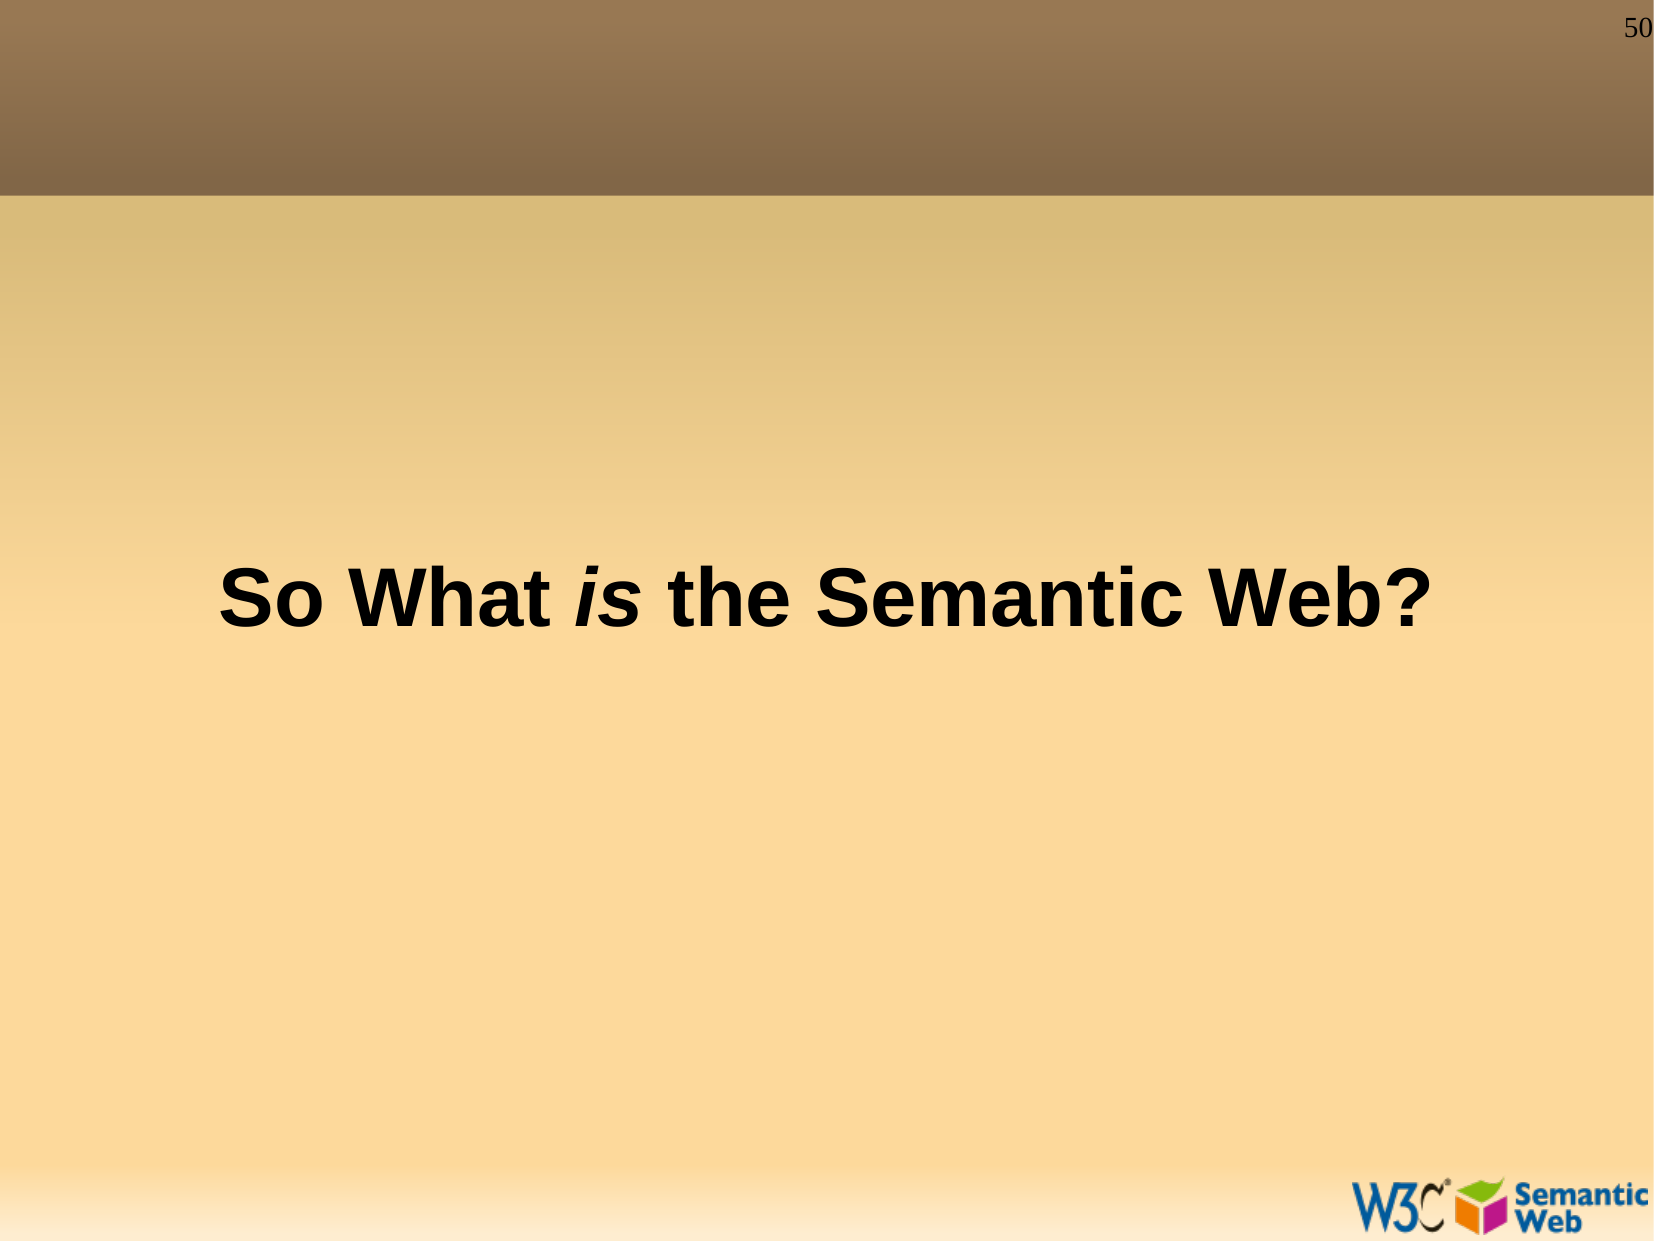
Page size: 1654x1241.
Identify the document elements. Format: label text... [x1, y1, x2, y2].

picture [0, 0, 1654, 1241]
title So What is the Semantic Web? [59, 546, 1595, 650]
